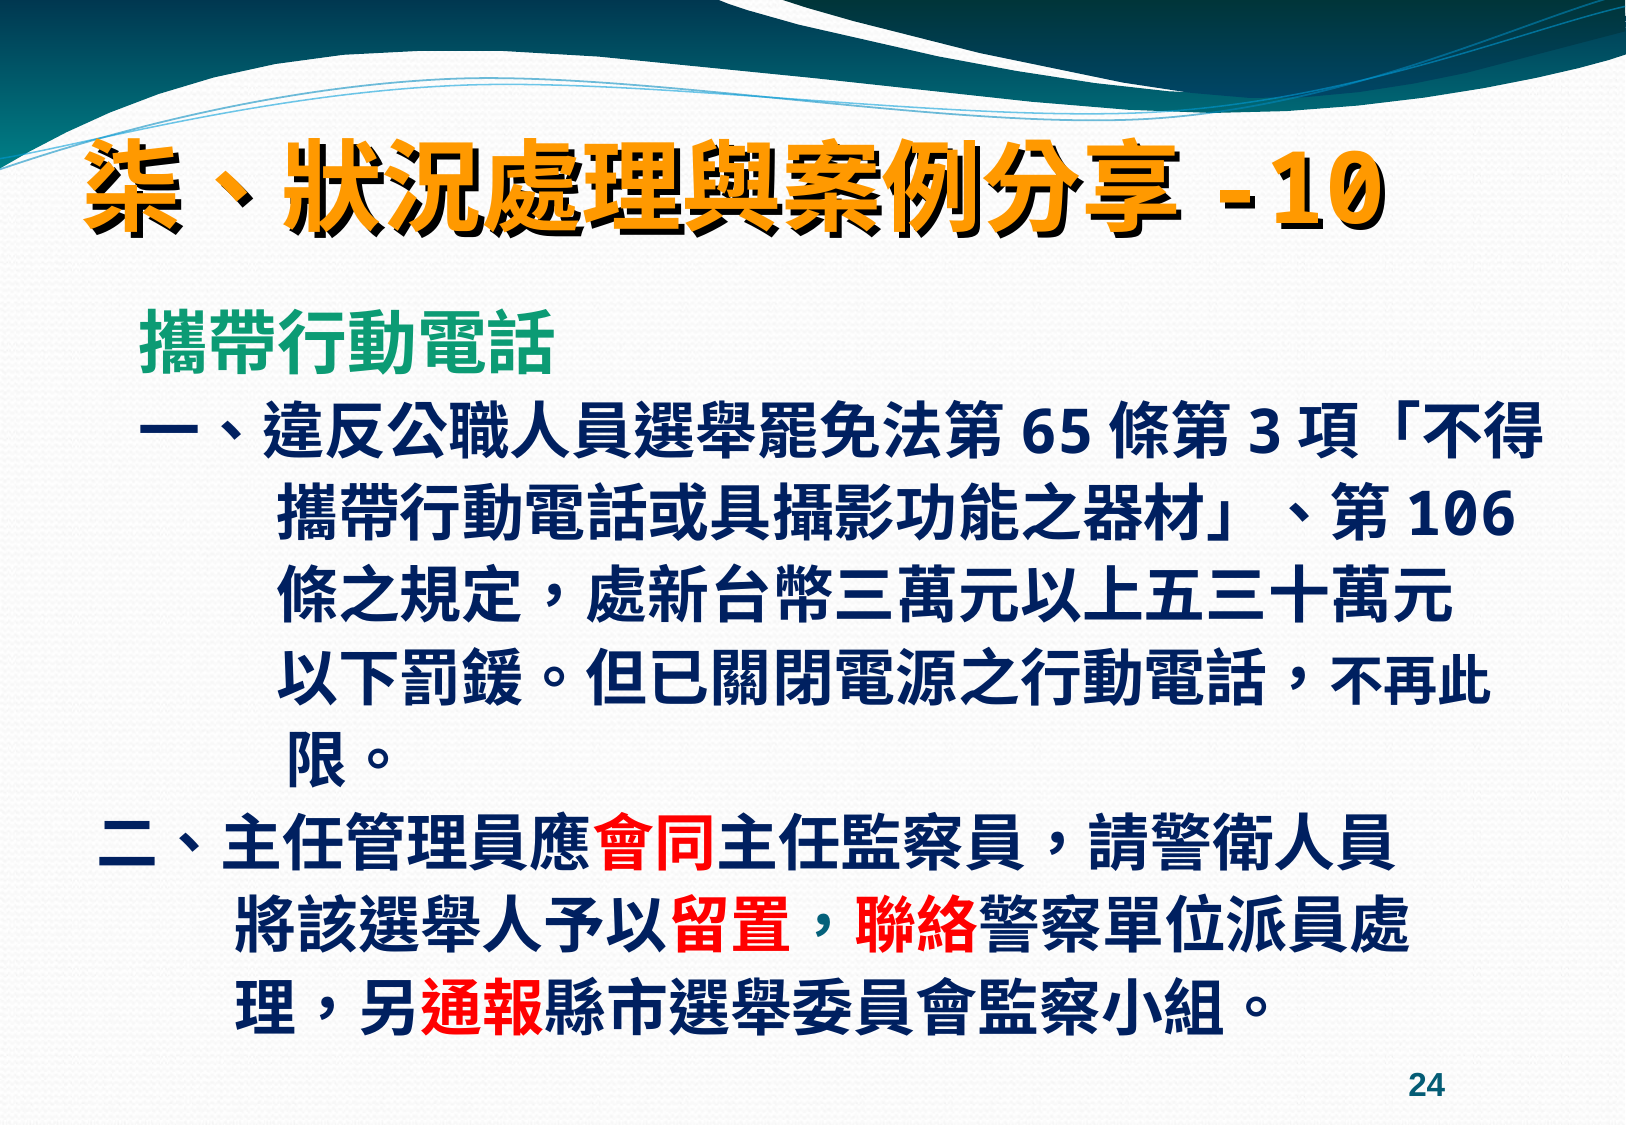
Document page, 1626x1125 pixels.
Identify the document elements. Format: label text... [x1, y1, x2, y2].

title 柒、狀況處理與案例分享-10 [81, 99, 1544, 244]
list 攜帶行動電話 一、違反公職人員選舉罷免法第65條第3項「不得 攜帶行動電話或具攝影功能之器材」、第106 條之規定，處新台幣三萬元以上五三十萬元 以下罰鍰。但已關閉電源之行動電話，不再此 限。 二、主任管理員應會同主任監察員，請警衛人員 將該選舉人予以留置，聯絡警察單位派員處 理，另通報縣市選舉委員會監察小組。 [81, 301, 1572, 1103]
text_box [1408, 1042, 1544, 1103]
